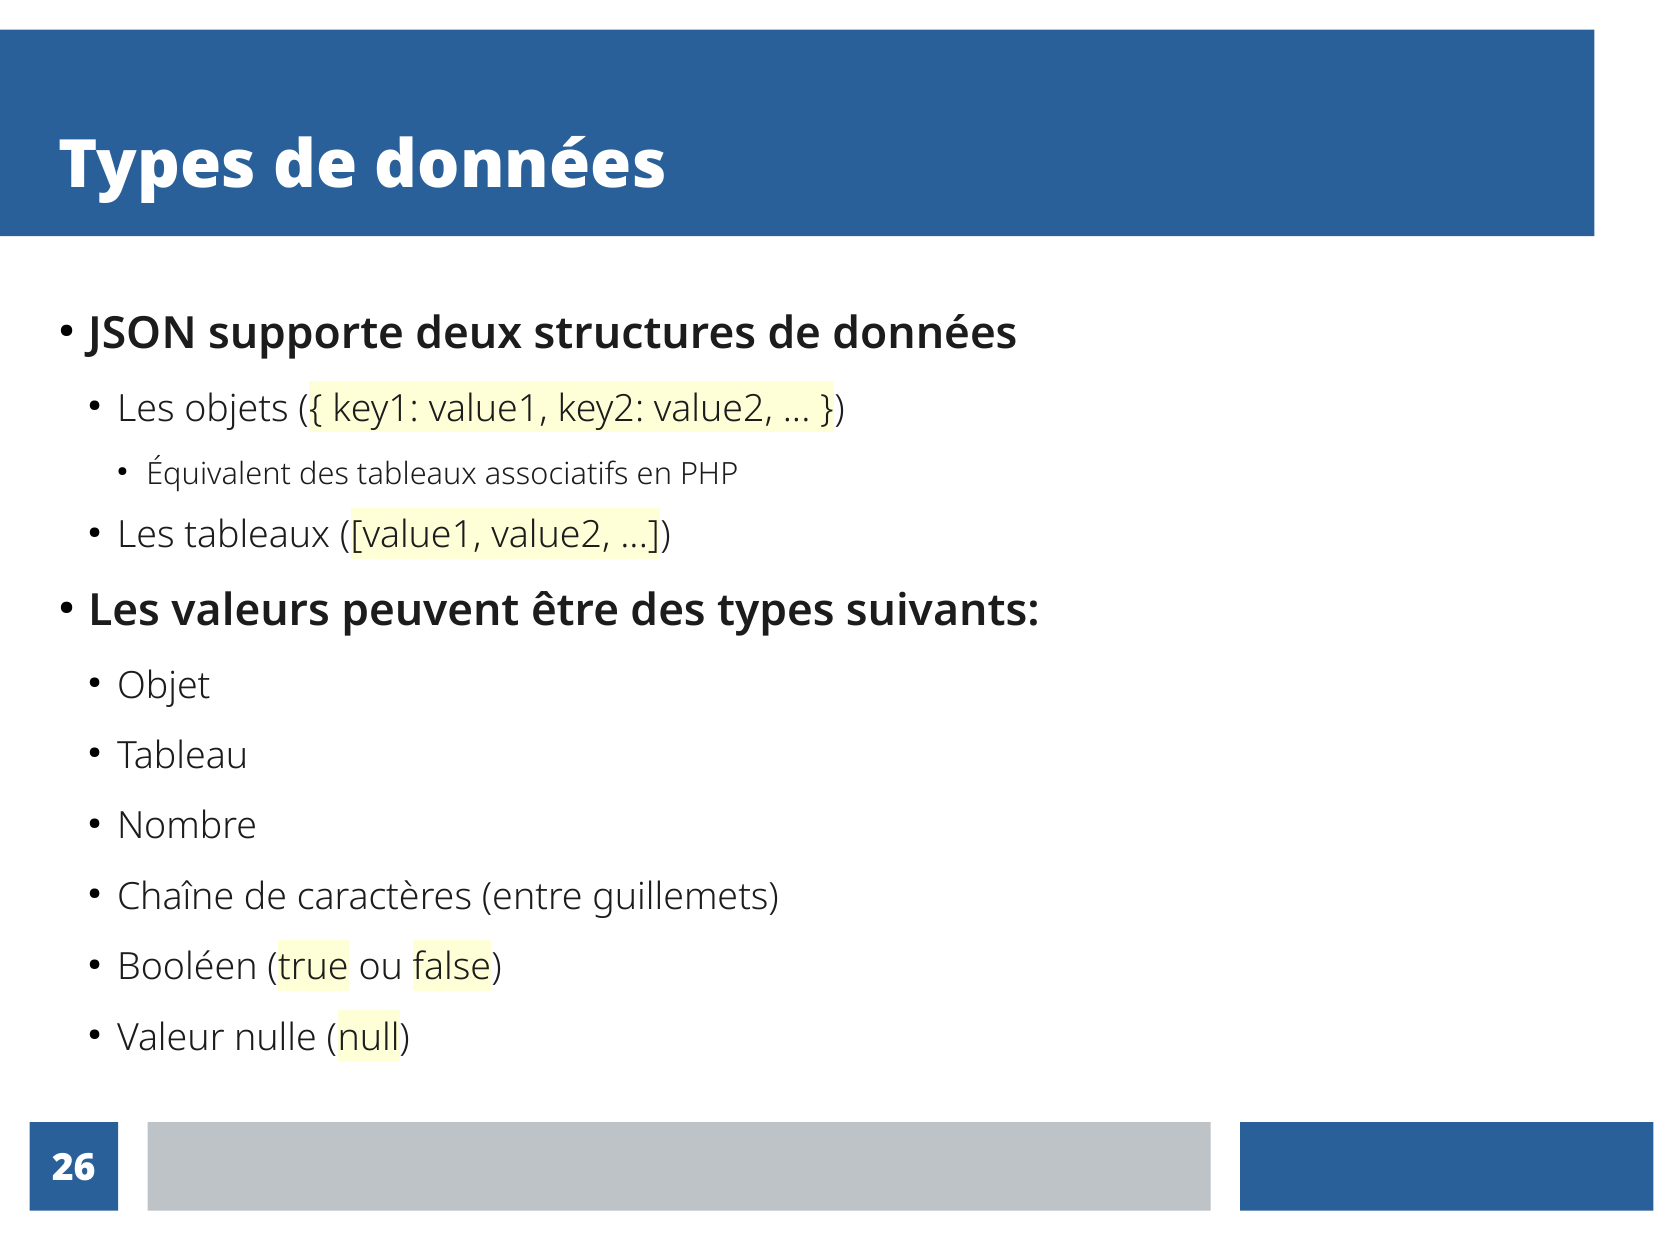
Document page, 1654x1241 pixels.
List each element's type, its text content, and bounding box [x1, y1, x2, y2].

list JSON supporte deux structures de données Les objets ({ key1: value1, key2: value2, ... }) Équivalent des tableaux associatifs en PHP Les tableaux ([value1, value2, ...]) Les valeurs peuvent être des types suivants: Objet Tableau Nombre Chaîne de caractères (entre guillemets) Booléen (true ou false) Valeur nulle (null) [59, 301, 1565, 1069]
title Types de données [59, 59, 1595, 207]
